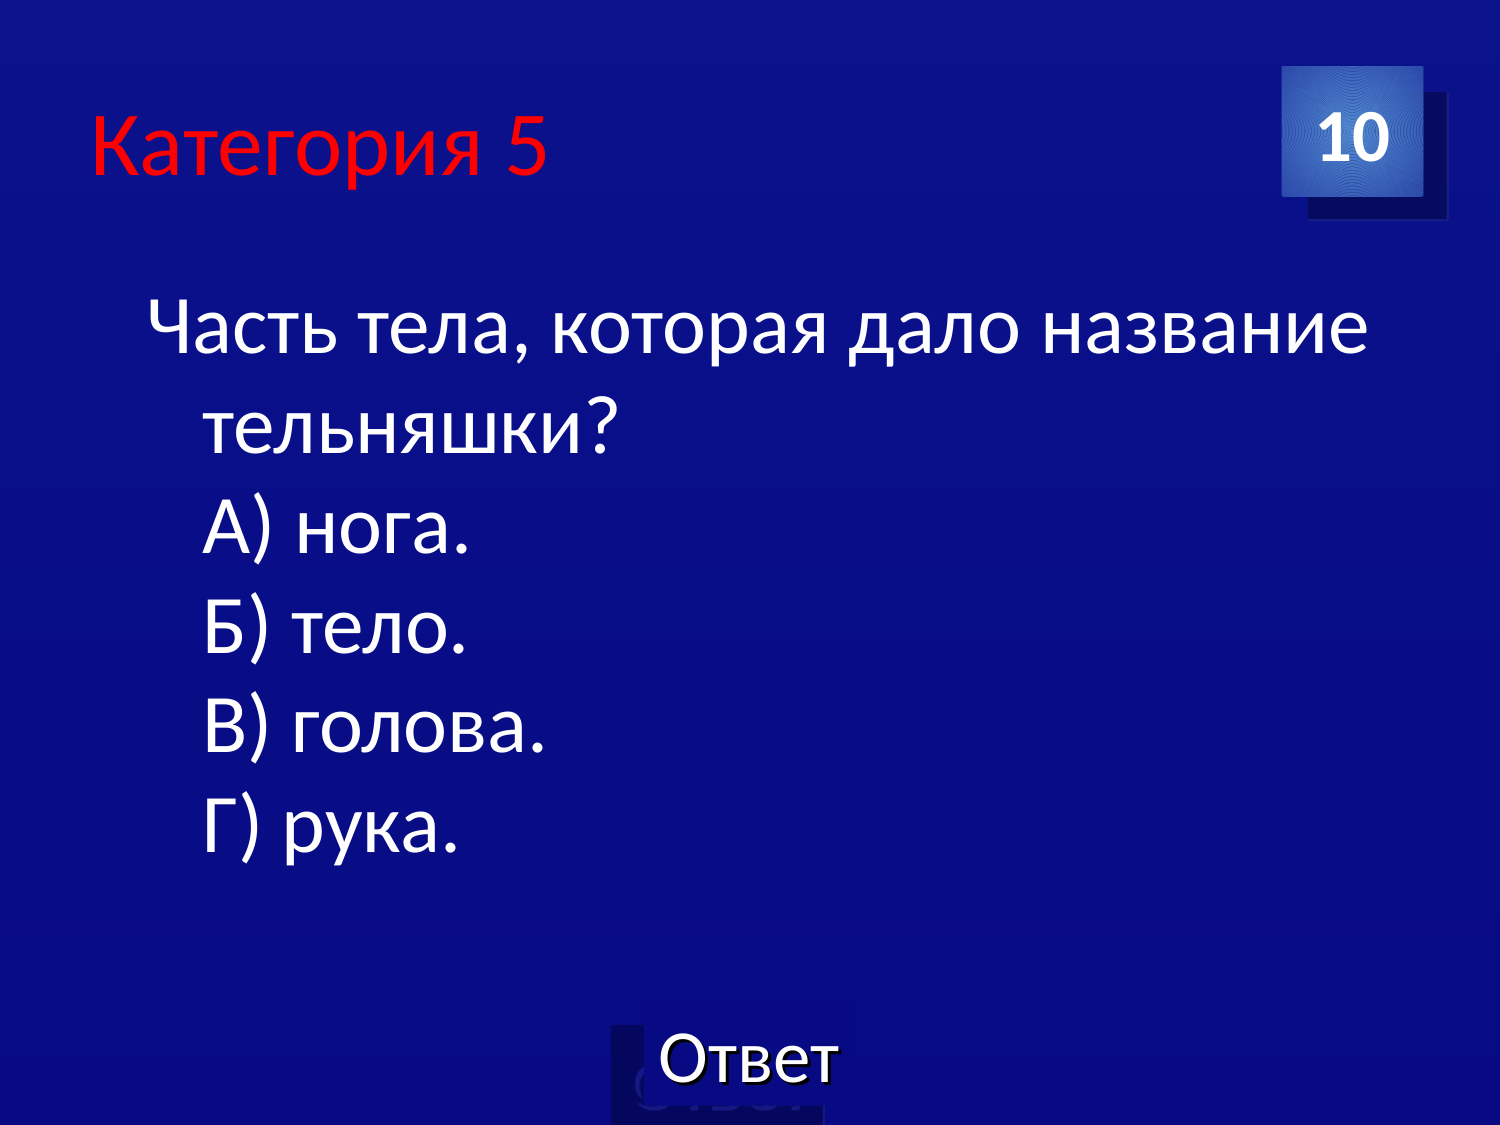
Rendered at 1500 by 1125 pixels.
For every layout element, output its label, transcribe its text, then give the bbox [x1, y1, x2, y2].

text_box 10 [1282, 66, 1423, 196]
list Часть тела, которая дало название тельняшки? А) нога. Б) тело. В) голова. Г) рука. [75, 262, 1426, 1000]
title Категория 5 [75, 45, 1258, 233]
